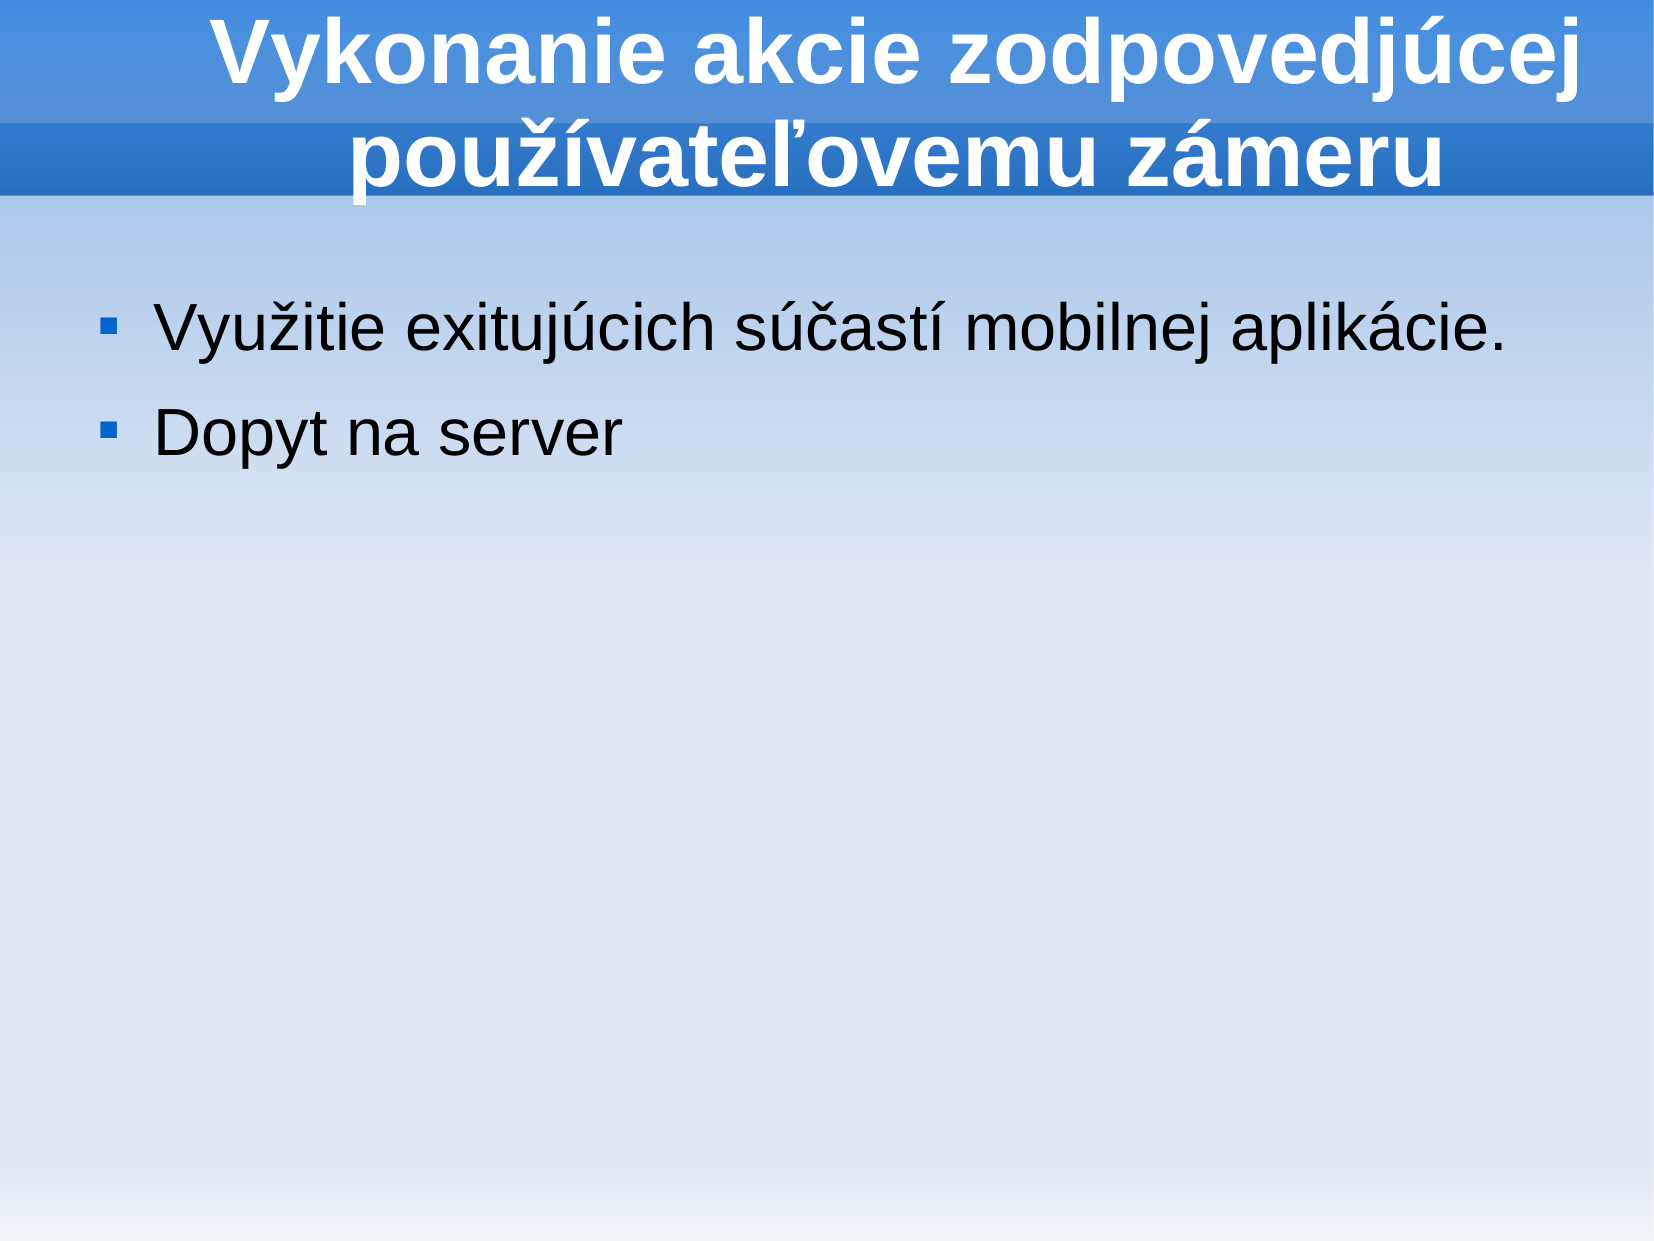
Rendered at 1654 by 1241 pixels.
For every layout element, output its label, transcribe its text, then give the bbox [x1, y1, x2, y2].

title Vykonanie akcie zodpovedjúcej používateľovemu zámeru [0, 0, 1654, 258]
picture [0, 258, 1654, 1241]
list Využitie exitujúcich súčastí mobilnej aplikácie. Dopyt na server [82, 290, 1571, 1109]
